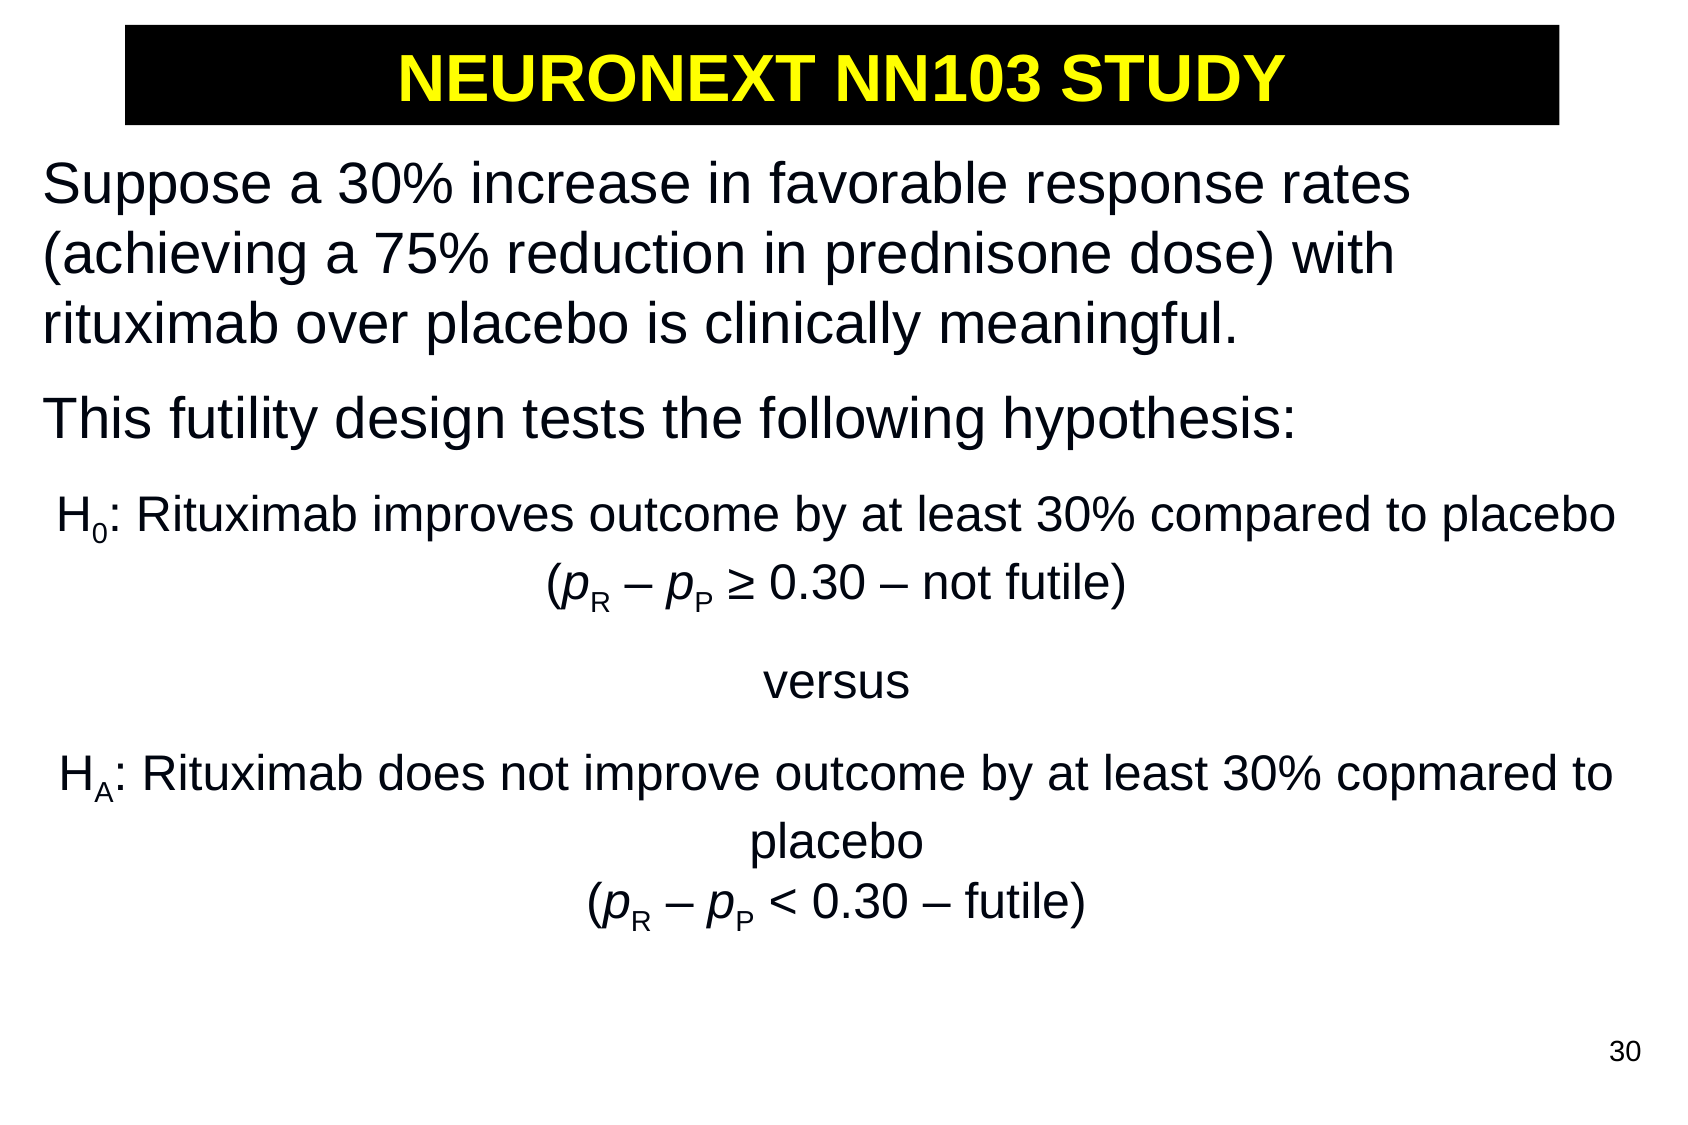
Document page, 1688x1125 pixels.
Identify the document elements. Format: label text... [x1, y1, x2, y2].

title NEURONEXT NN103 STUDY [125, 24, 1560, 126]
text_box <number> [1343, 1025, 1657, 1101]
text_box Suppose a 30% increase in favorable response rates (achieving a 75% reduction in prednisone dose) with rituximab over placebo is clinically meaningful. This futility design tests the following hypothesis: H0: Rituximab improves outcome by at least 30% compared to placebo (pR – pP ≥ 0.30 – not futile) versus HA: Rituximab does not improve outcome by at least 30% copmared to placebo (pR – pP < 0.30 – futile) [28, 137, 1646, 945]
